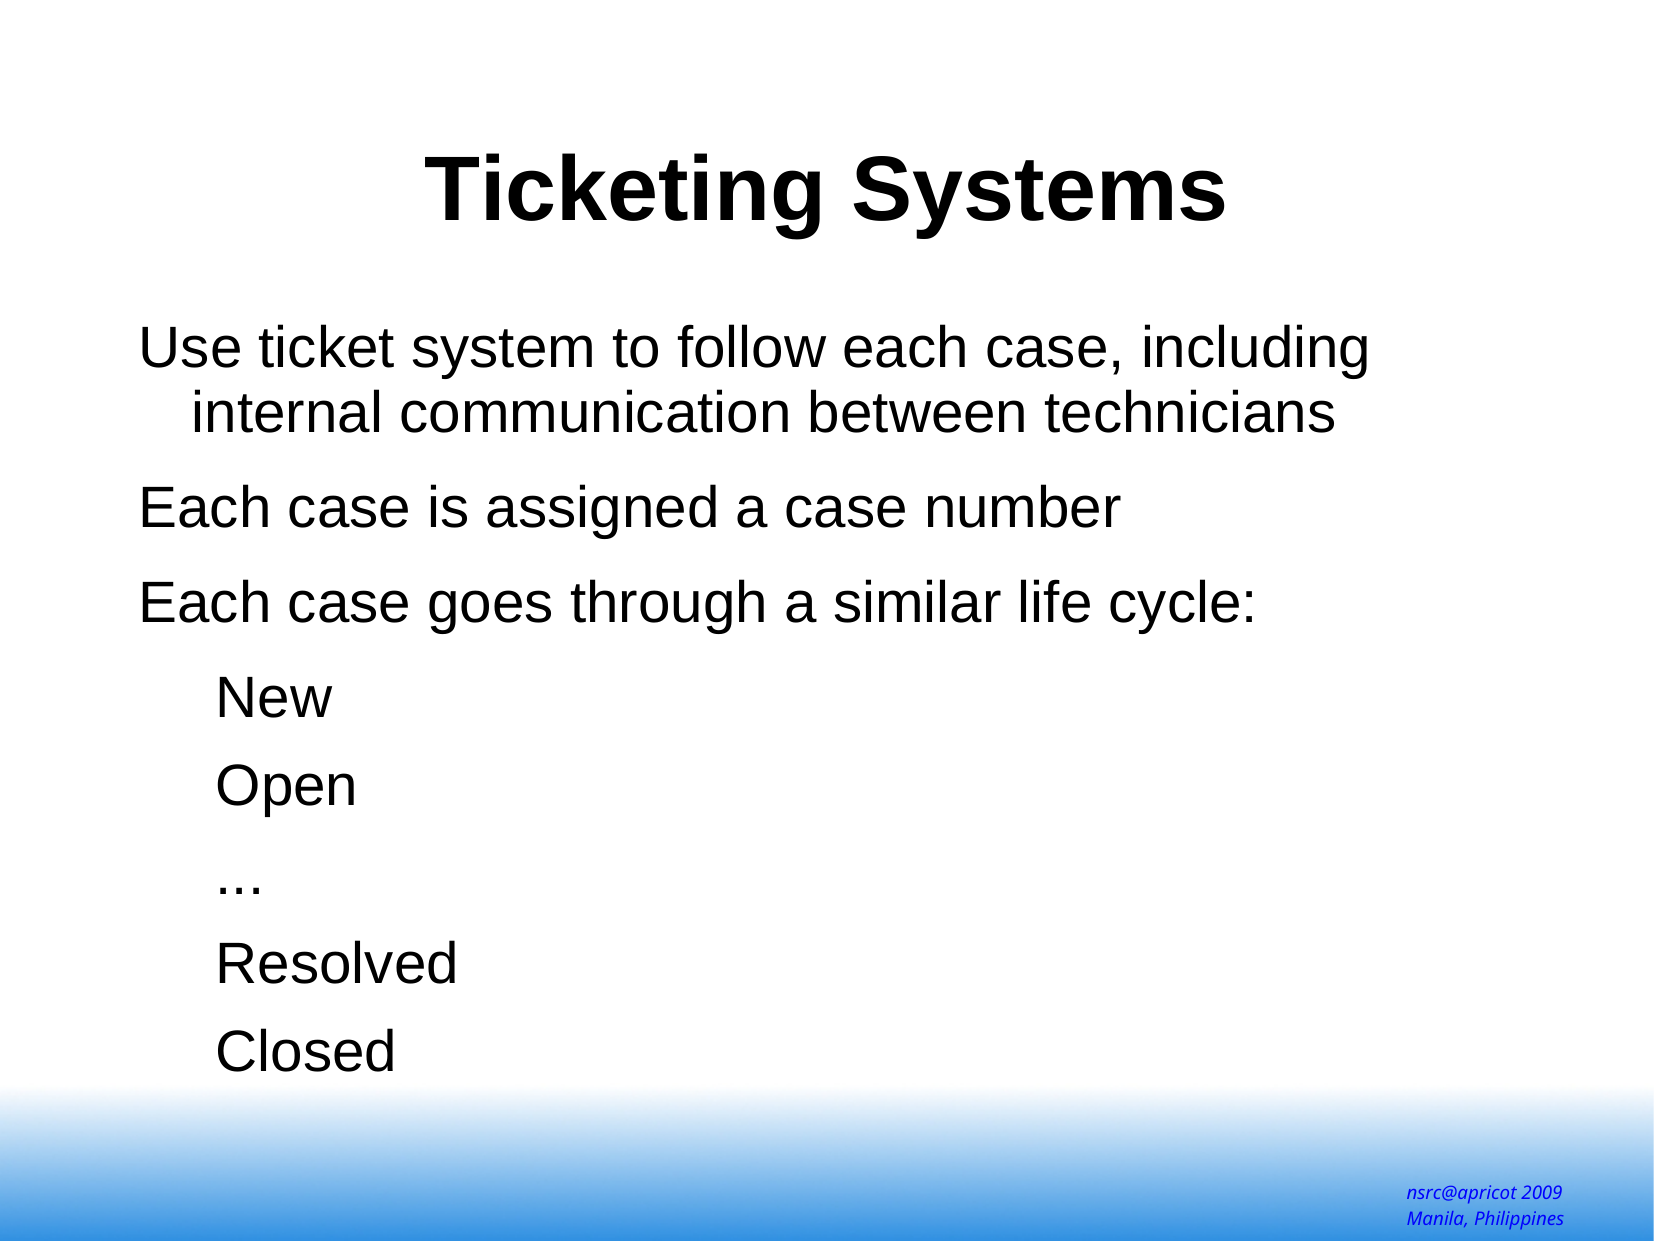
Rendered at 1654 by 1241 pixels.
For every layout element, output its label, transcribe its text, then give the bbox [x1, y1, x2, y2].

title Ticketing Systems [121, 78, 1533, 299]
list Use ticket system to follow each case, including internal communication between technicians Each case is assigned a case number Each case goes through a similar life cycle: New Open ... Resolved Closed [121, 315, 1533, 1085]
picture [0, 1083, 1654, 1241]
